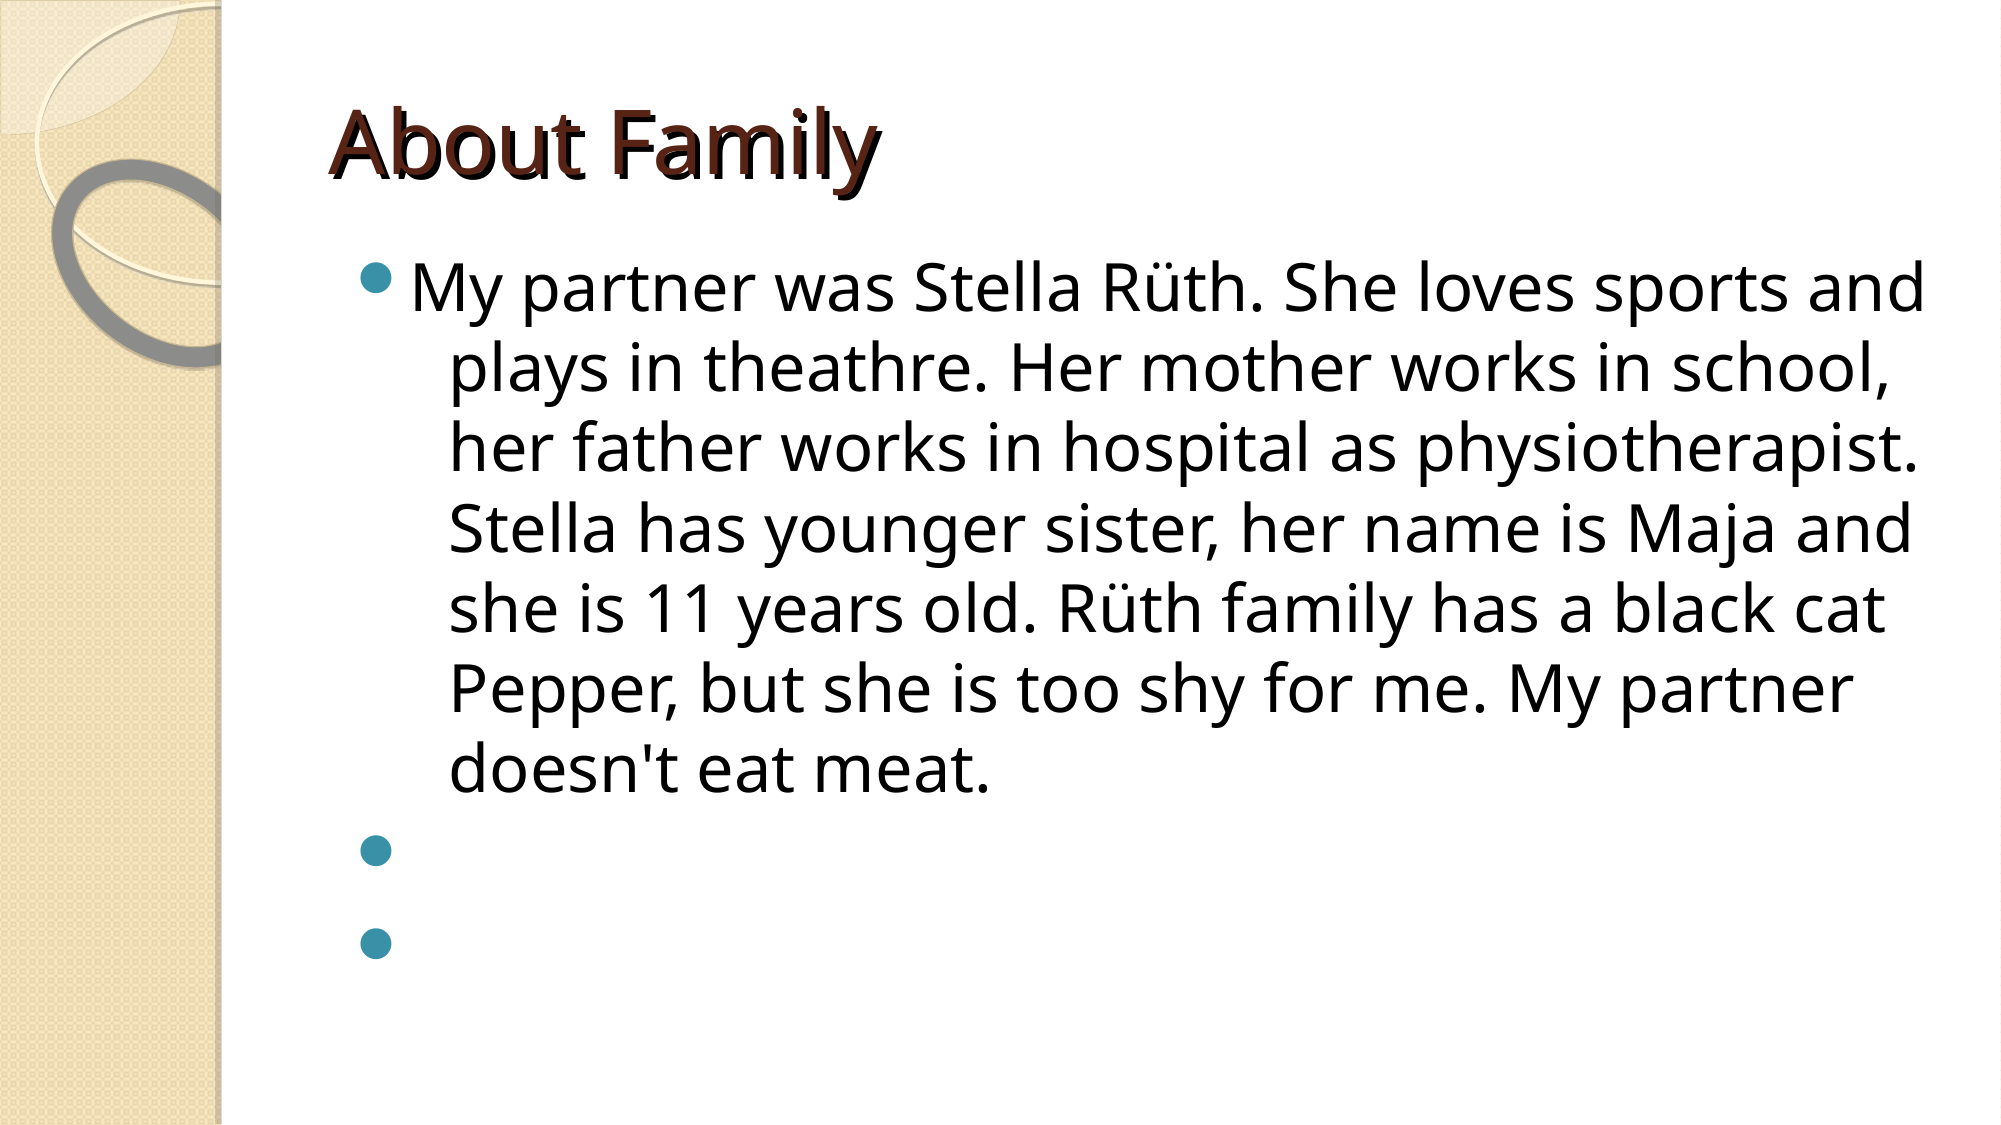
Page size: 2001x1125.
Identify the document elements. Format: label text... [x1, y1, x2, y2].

list My partner was Stella Rüth. She loves sports and plays in theathre. Her mother works in school, her father works in hospital as physiotherapist. Stella has younger sister, her name is Maja and she is 11 years old. Rüth family has a black cat Pepper, but she is too shy for me. My partner doesn't eat meat. [313, 237, 1955, 1026]
title About Family [313, 45, 1955, 233]
